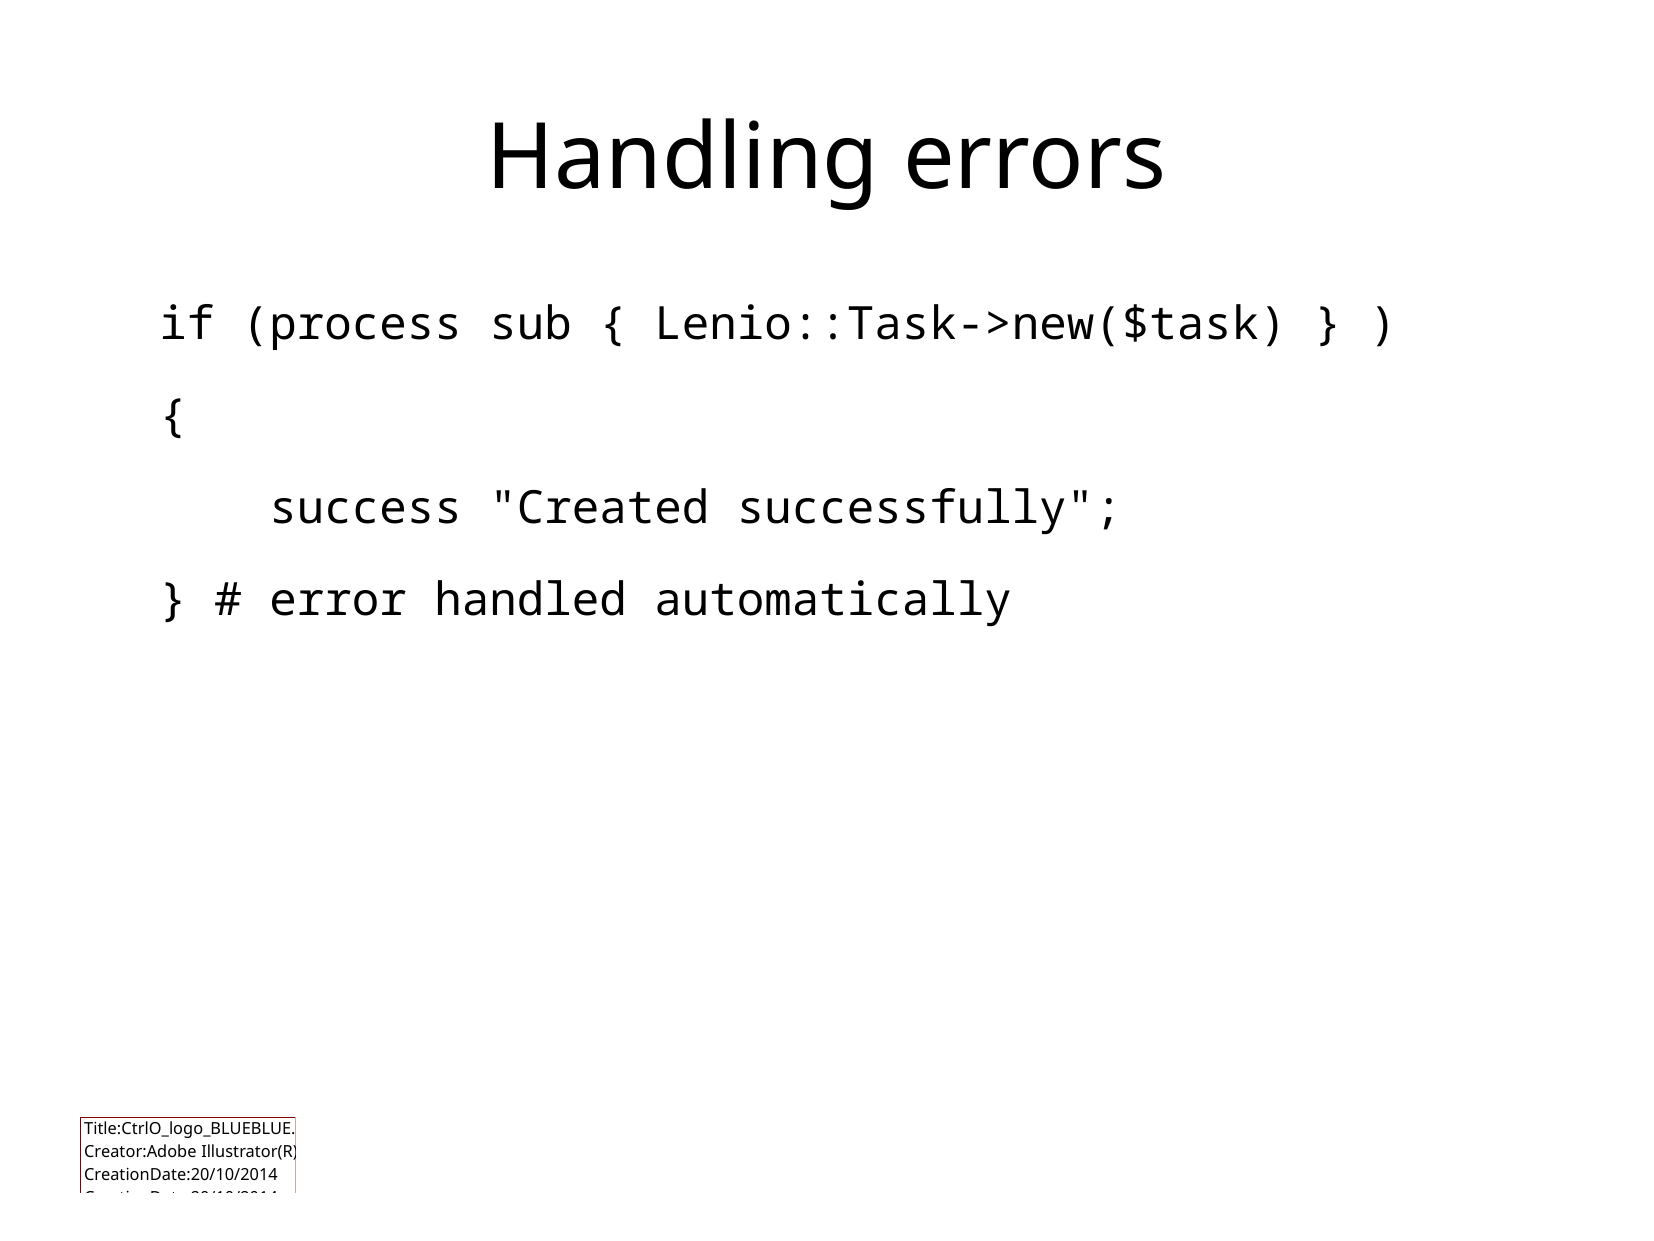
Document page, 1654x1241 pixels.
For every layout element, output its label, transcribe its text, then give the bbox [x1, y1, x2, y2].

title Handling errors [82, 49, 1571, 257]
list if (process sub { Lenio::Task->new($task) } ) { success "Created successfully"; } # error handled automatically [82, 290, 1571, 1010]
